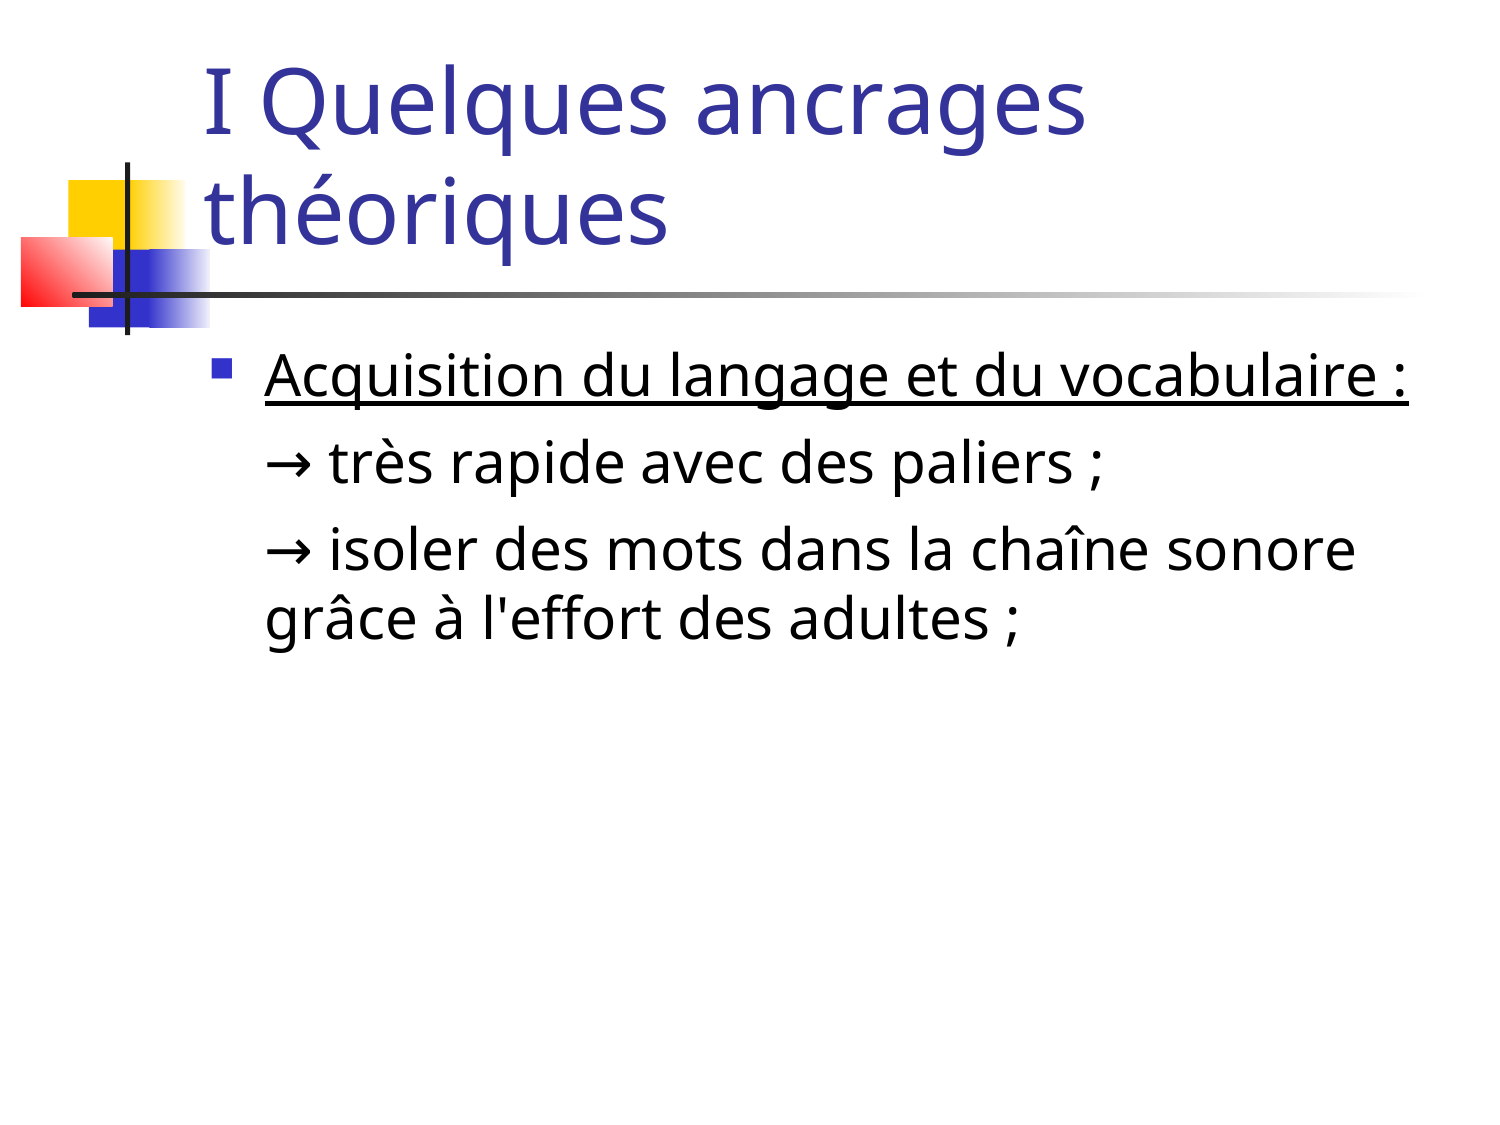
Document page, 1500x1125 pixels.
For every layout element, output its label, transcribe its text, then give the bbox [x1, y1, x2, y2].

title I Quelques ancrages théoriques [188, 35, 1468, 276]
list Acquisition du langage et du vocabulaire : → très rapide avec des paliers ; → isoler des mots dans la chaîne sonore grâce à l'effort des adultes ; [193, 331, 1469, 1007]
